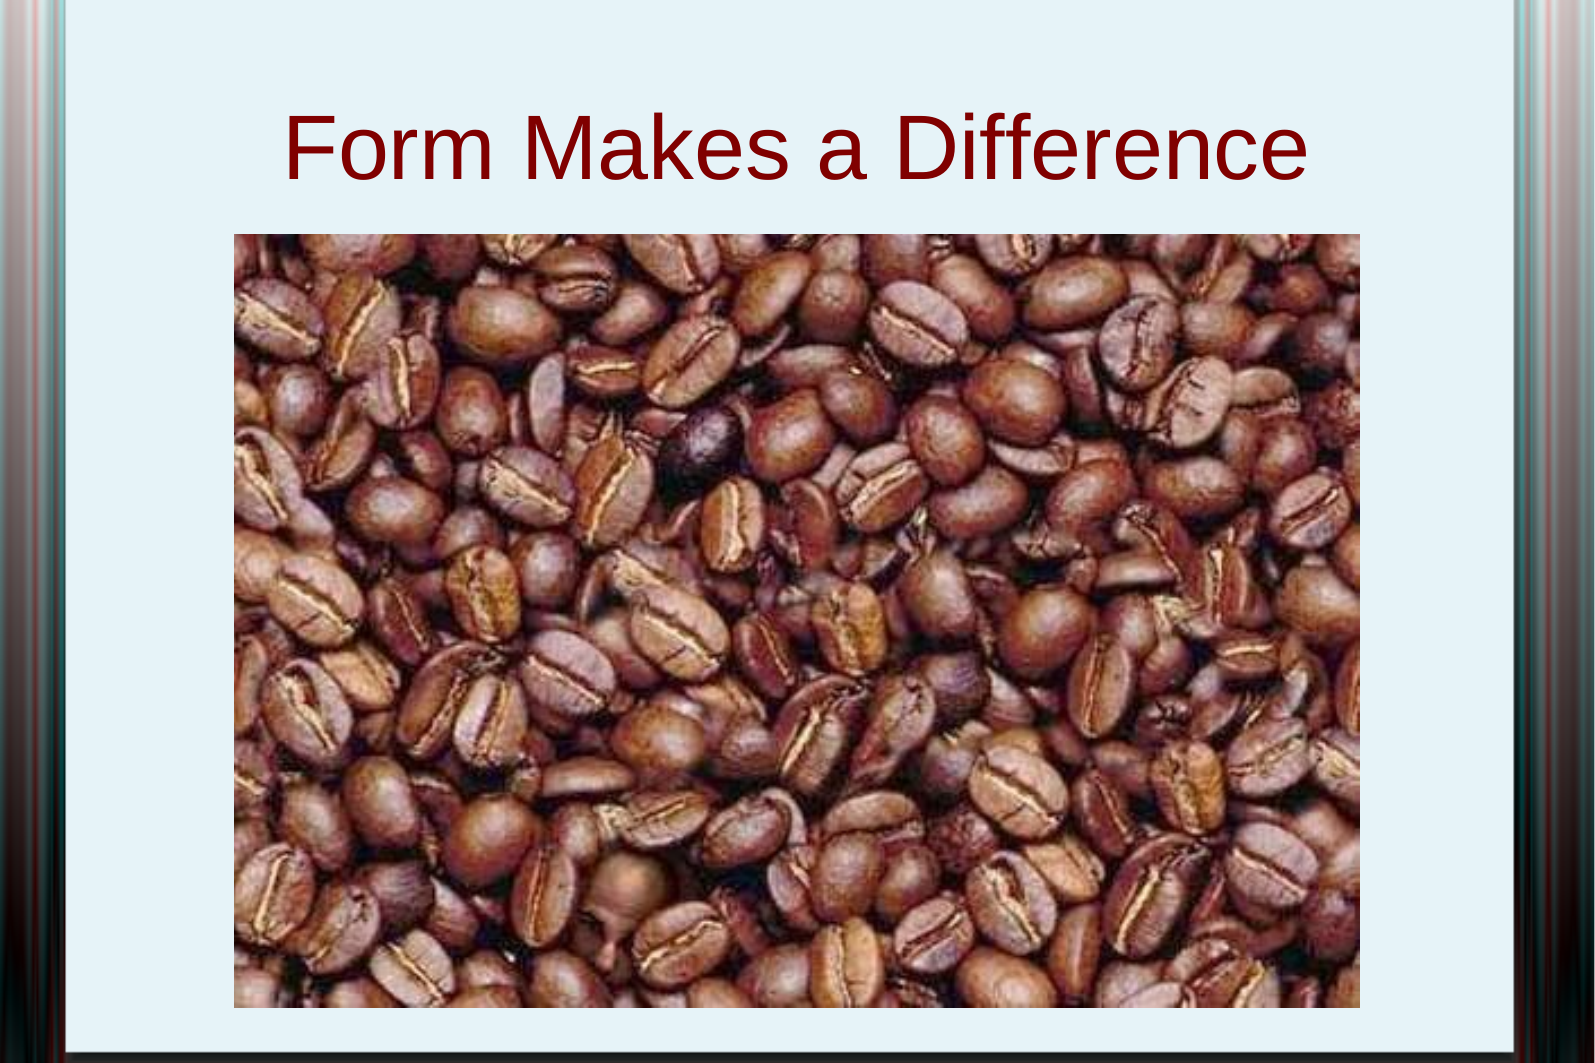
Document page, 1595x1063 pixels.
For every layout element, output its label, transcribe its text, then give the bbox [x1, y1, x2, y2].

title Form Makes a Difference [113, 75, 1481, 220]
picture [0, 0, 1595, 1063]
